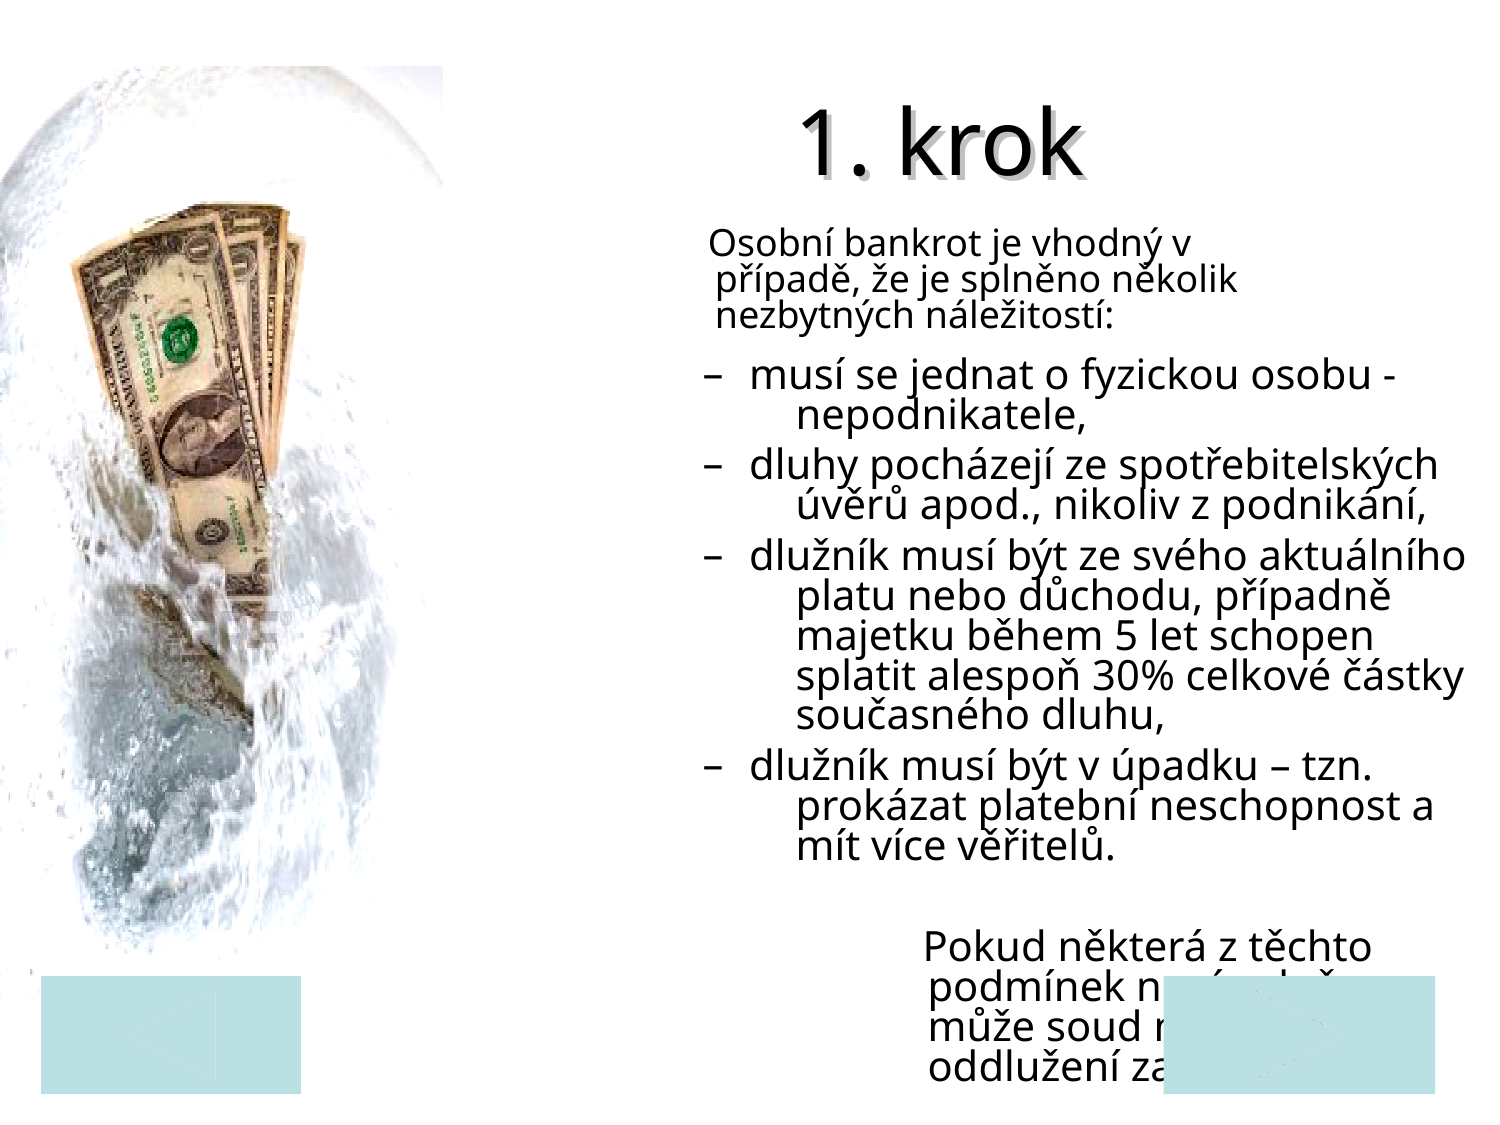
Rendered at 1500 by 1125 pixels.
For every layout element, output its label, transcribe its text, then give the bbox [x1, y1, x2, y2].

picture [0, 66, 443, 1047]
text_box [41, 976, 301, 1095]
text_box musí se jednat o fyzickou osobu - nepodnikatele, dluhy pocházejí ze spotřebitelských úvěrů apod., nikoliv z podnikání, dlužník musí být ze svého aktuálního platu nebo důchodu, případně majetku během 5 let schopen splatit alespoň 30% celkové částky současného dluhu, dlužník musí být v úpadku – tzn. prokázat platební neschopnost a mít více věřitelů. Pokud některá z těchto podmínek není splněna, může soud návrh na oddlužení zamítnout. [537, 350, 1500, 1071]
text_box [1163, 976, 1436, 1095]
text_box 1. krok [454, 45, 1426, 233]
text_box Osobní bankrot je vhodný v případě, že je splněno několik nezbytných náležitostí: [643, 220, 1307, 350]
